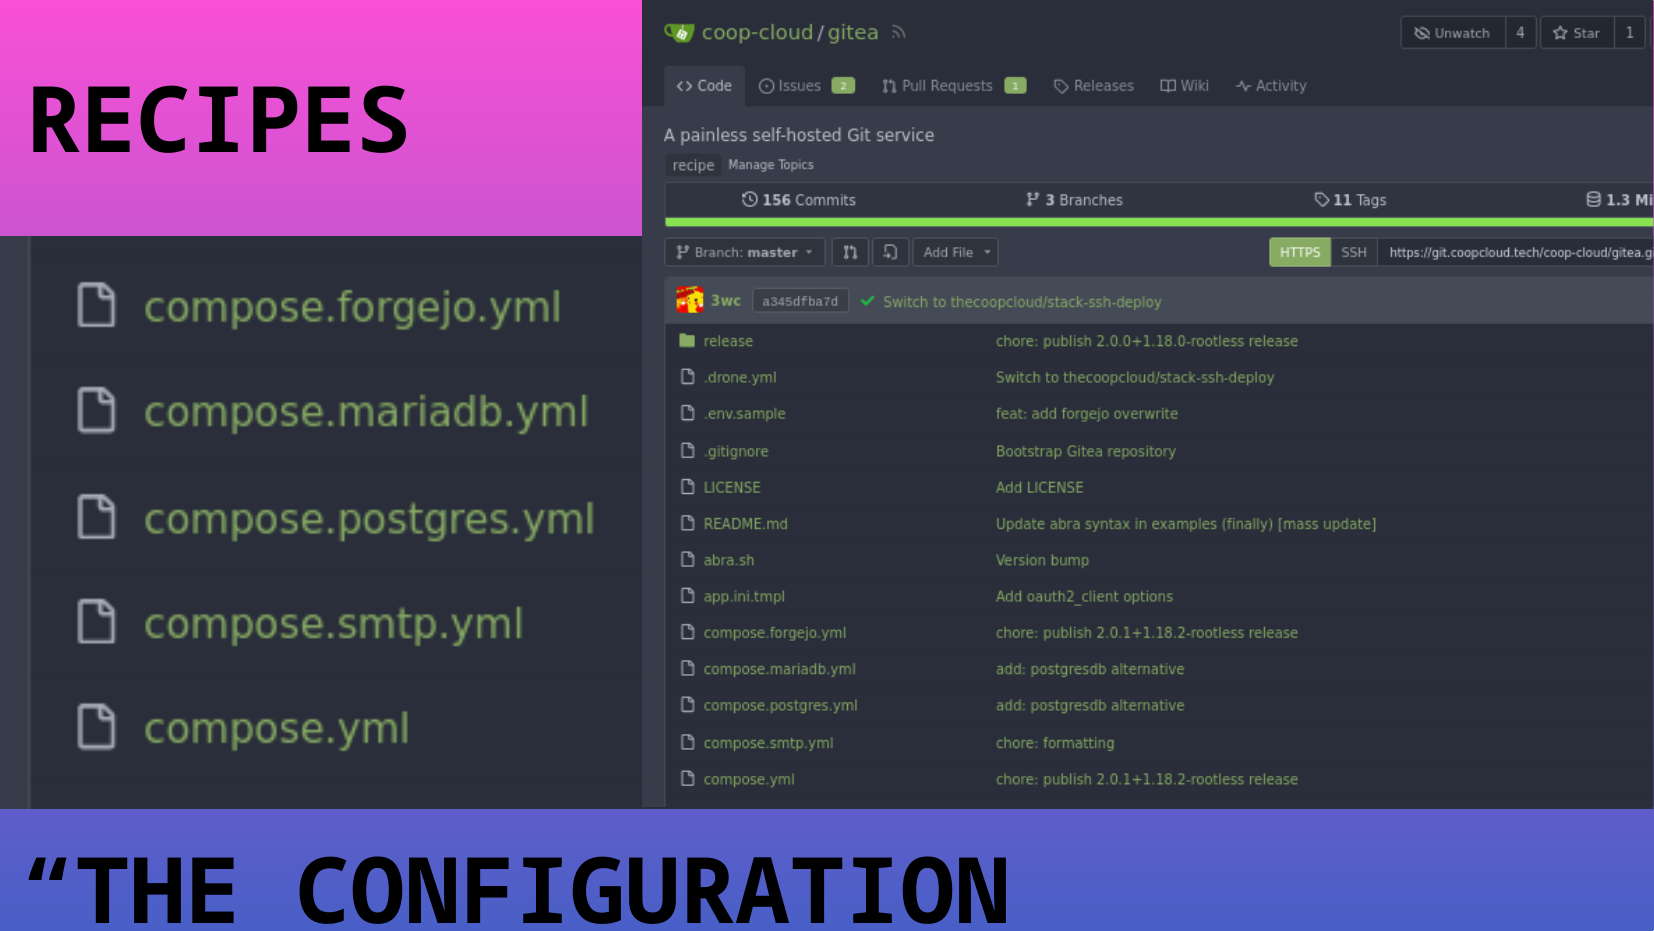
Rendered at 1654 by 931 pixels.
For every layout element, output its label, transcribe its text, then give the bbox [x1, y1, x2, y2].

text_box RECIPES [11, 47, 364, 155]
picture [0, 0, 1654, 809]
text_box “THE CONFIGURATION COMMONS” [5, 818, 1300, 931]
